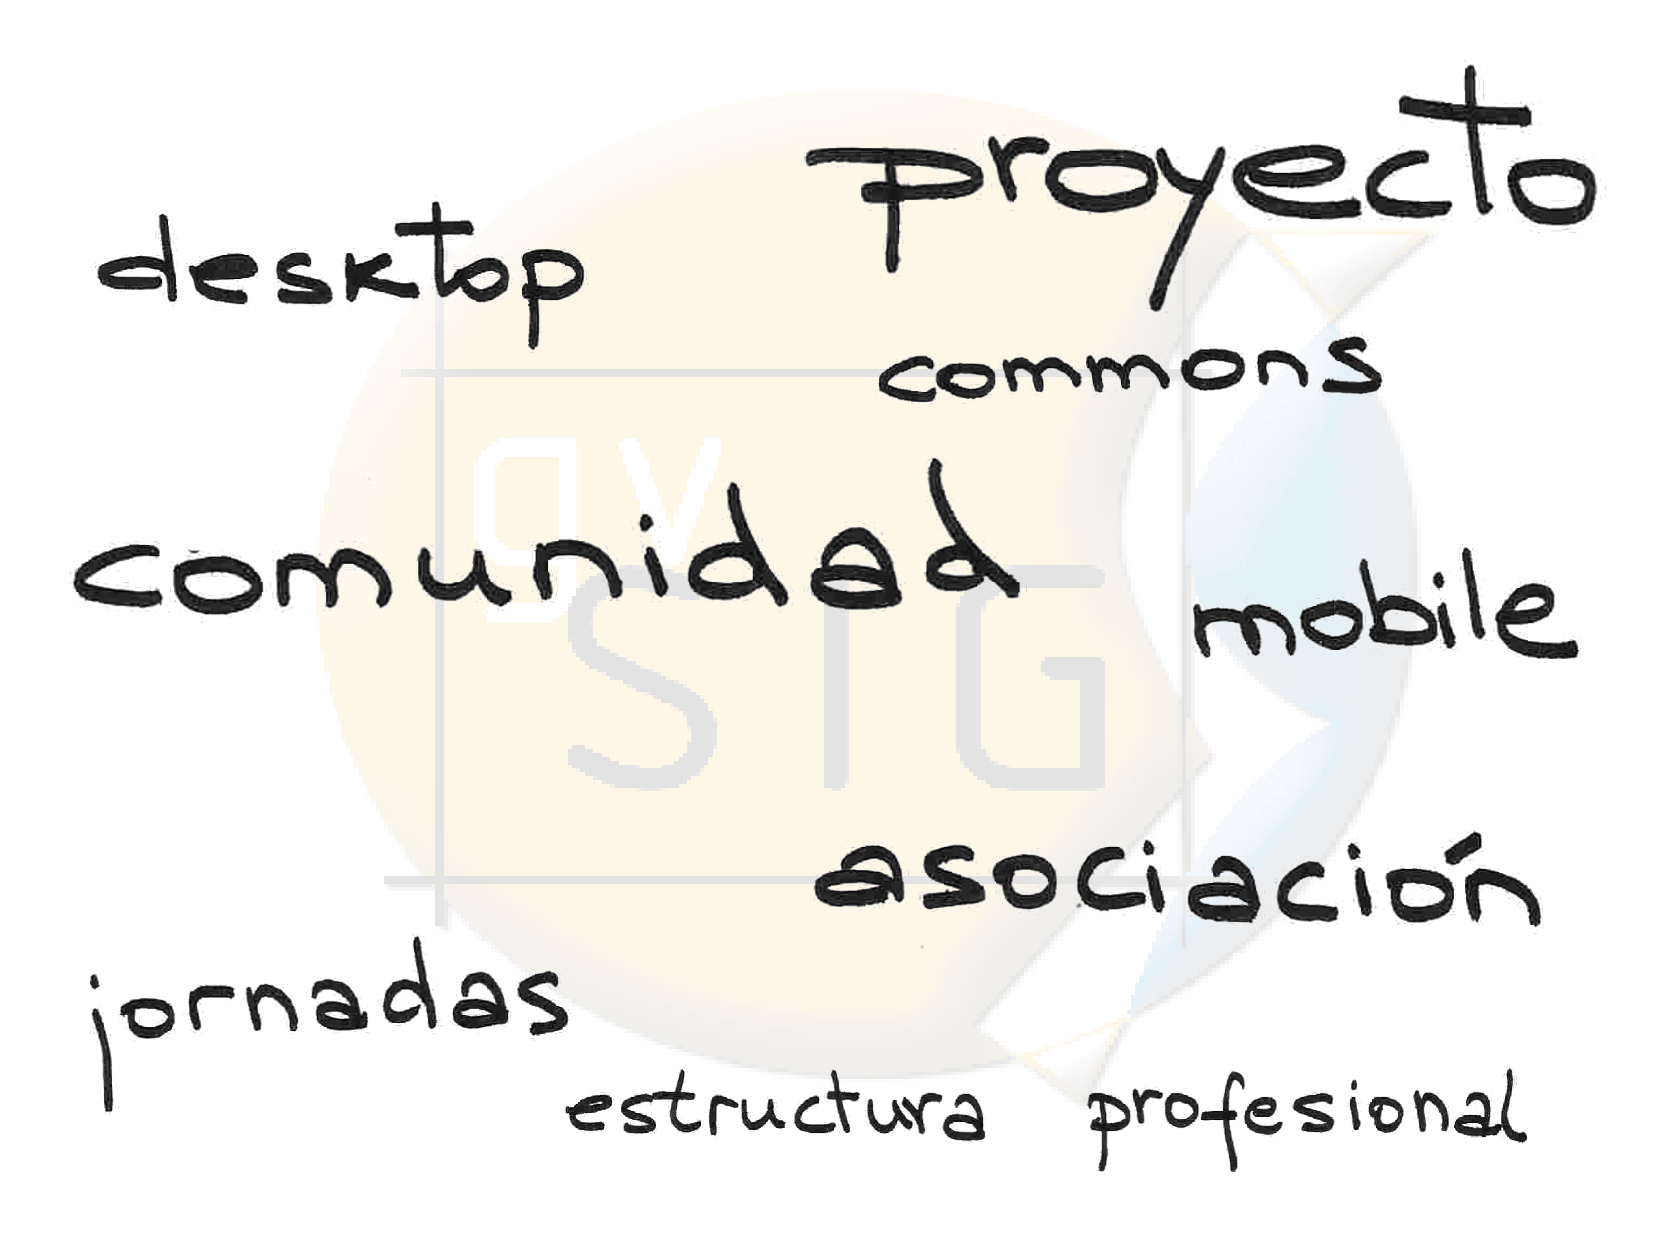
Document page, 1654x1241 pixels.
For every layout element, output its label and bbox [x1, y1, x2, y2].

picture [22, 454, 1049, 650]
picture [59, 162, 658, 370]
picture [742, 44, 1654, 412]
picture [44, 915, 1565, 1182]
picture [1151, 537, 1654, 680]
picture [767, 797, 1581, 960]
